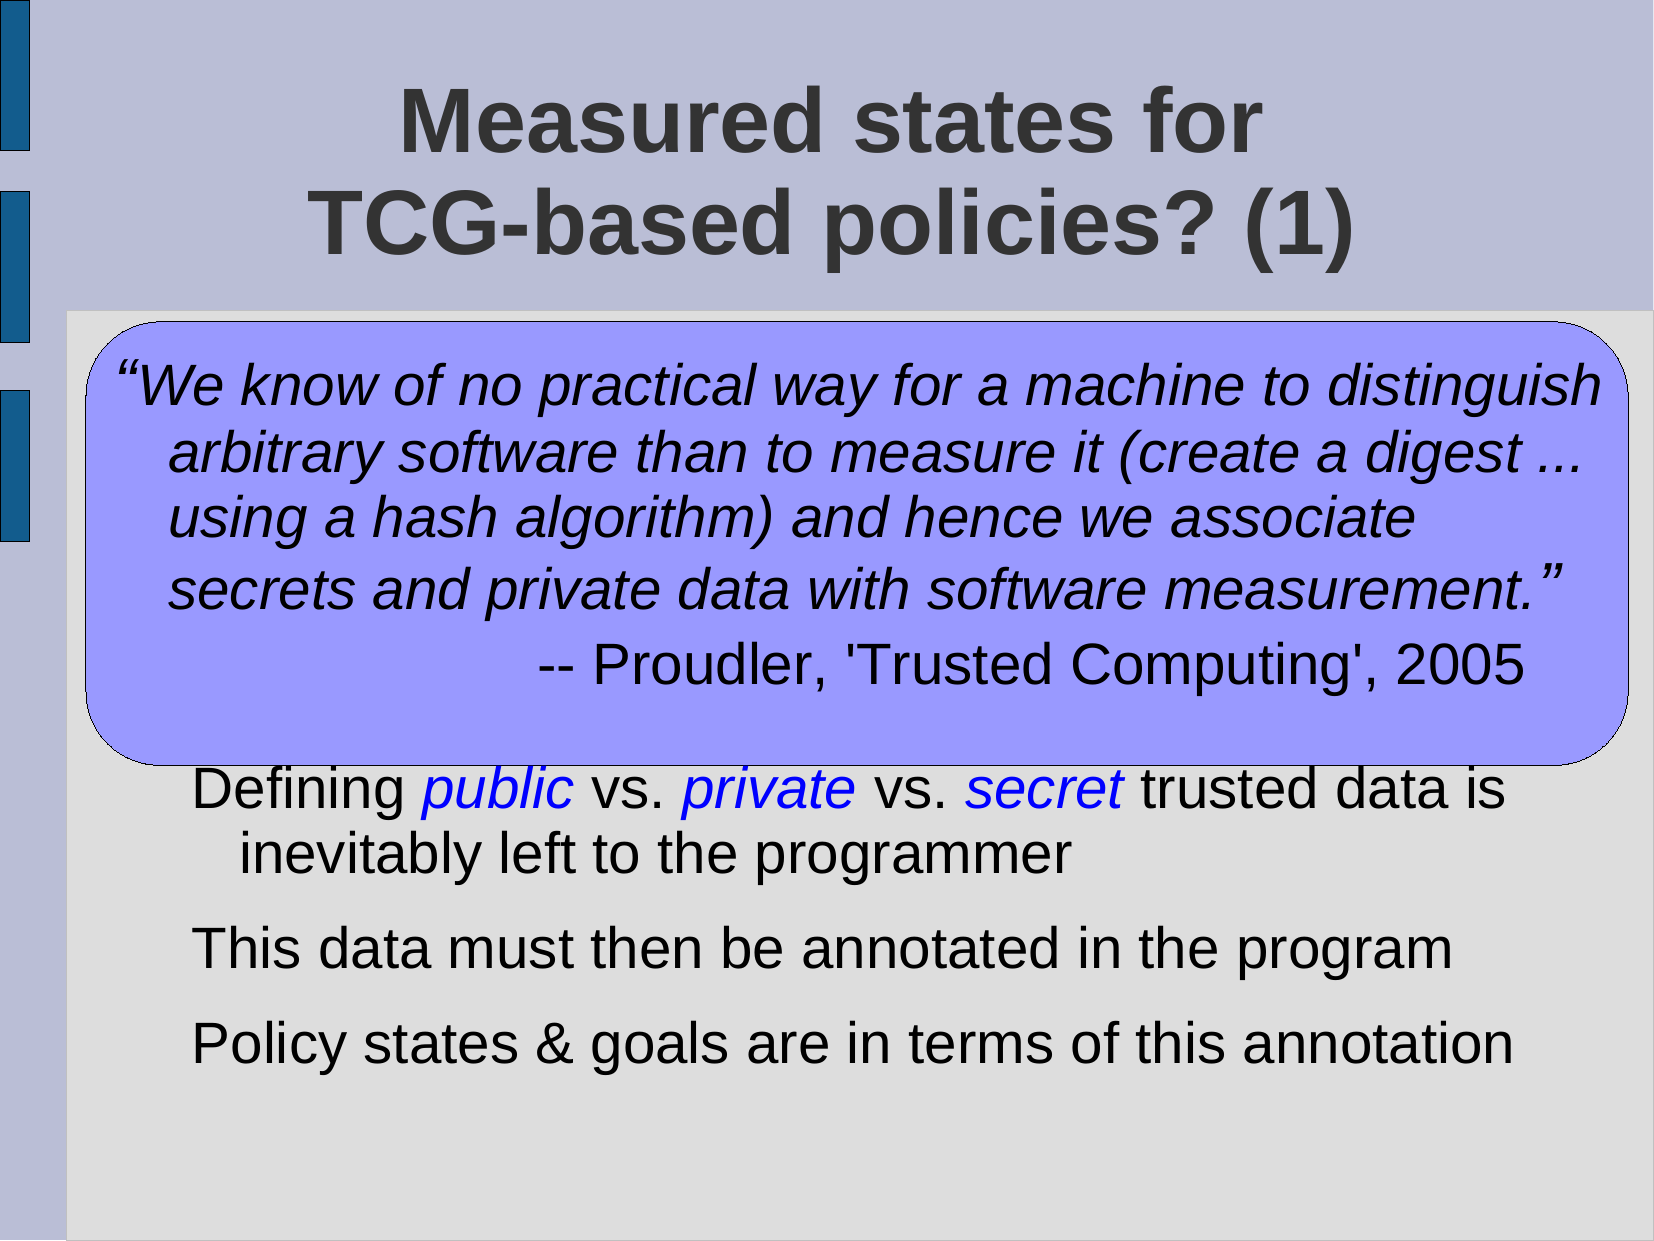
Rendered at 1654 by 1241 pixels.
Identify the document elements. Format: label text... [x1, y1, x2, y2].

text_box [85, 357, 97, 731]
list “We know of no practical way for a machine to distinguish arbitrary software than to measure it (create a digest ... using a hash algorithm) and hence we associate secrets and private data with software measurement.” -- Proudler, 'Trusted Computing', 2005 Defining public vs. private vs. secret trusted data is inevitably left to the programmer This data must then be annotated in the program Policy states & goals are in terms of this annotation [97, 344, 1617, 1154]
title Measured states for TCG-based policies? (1) [126, 53, 1539, 291]
text_box [107, 321, 1607, 344]
text_box [1617, 356, 1629, 731]
